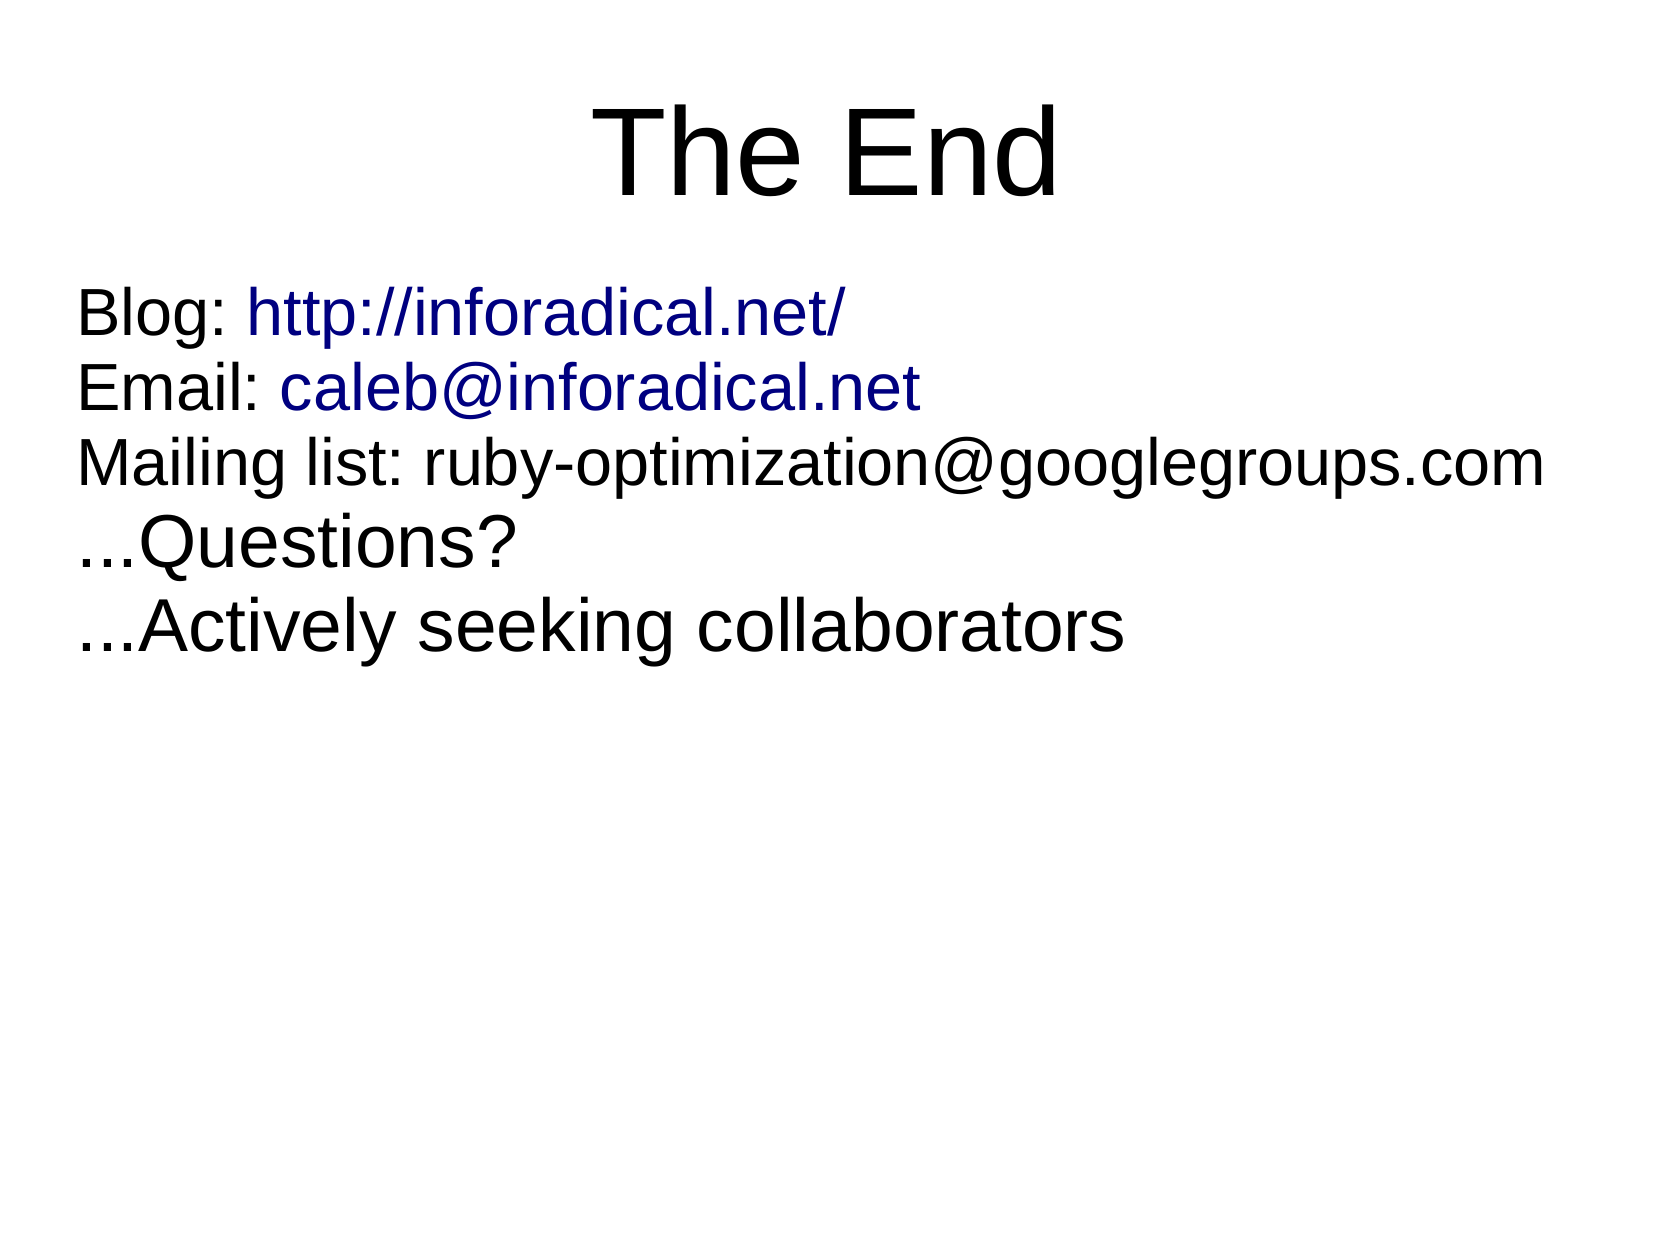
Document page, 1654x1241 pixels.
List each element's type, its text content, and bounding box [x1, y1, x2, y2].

text_box Blog: http://inforadical.net/ Email: caleb@inforadical.net Mailing list: ruby-optimization@googlegroups.com ...Questions? ...Actively seeking collaborators [61, 267, 1592, 676]
text_box The End [575, 75, 1079, 230]
